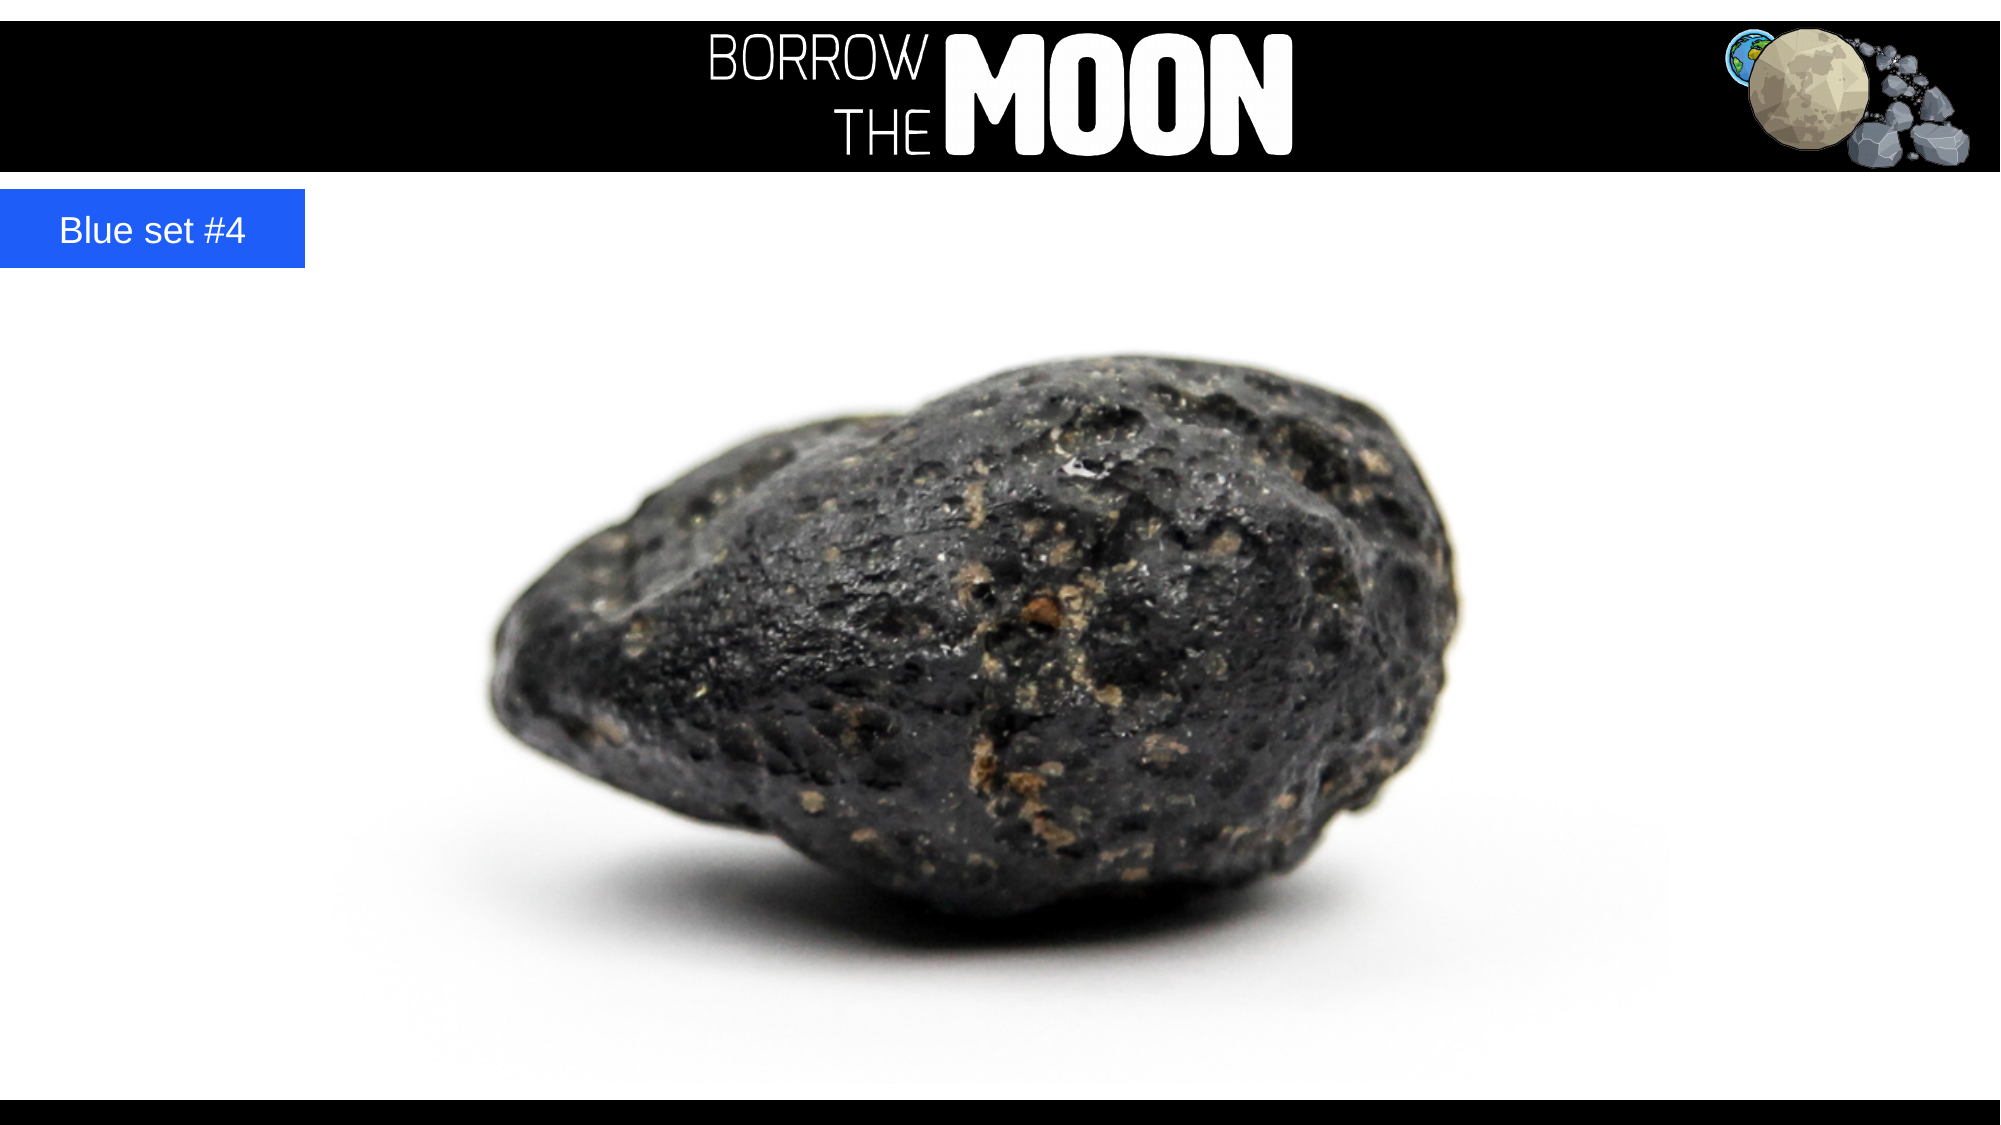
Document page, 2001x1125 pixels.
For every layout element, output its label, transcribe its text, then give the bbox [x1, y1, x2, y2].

picture [330, 191, 1670, 1084]
text_box Blue set #4 [0, 189, 305, 268]
